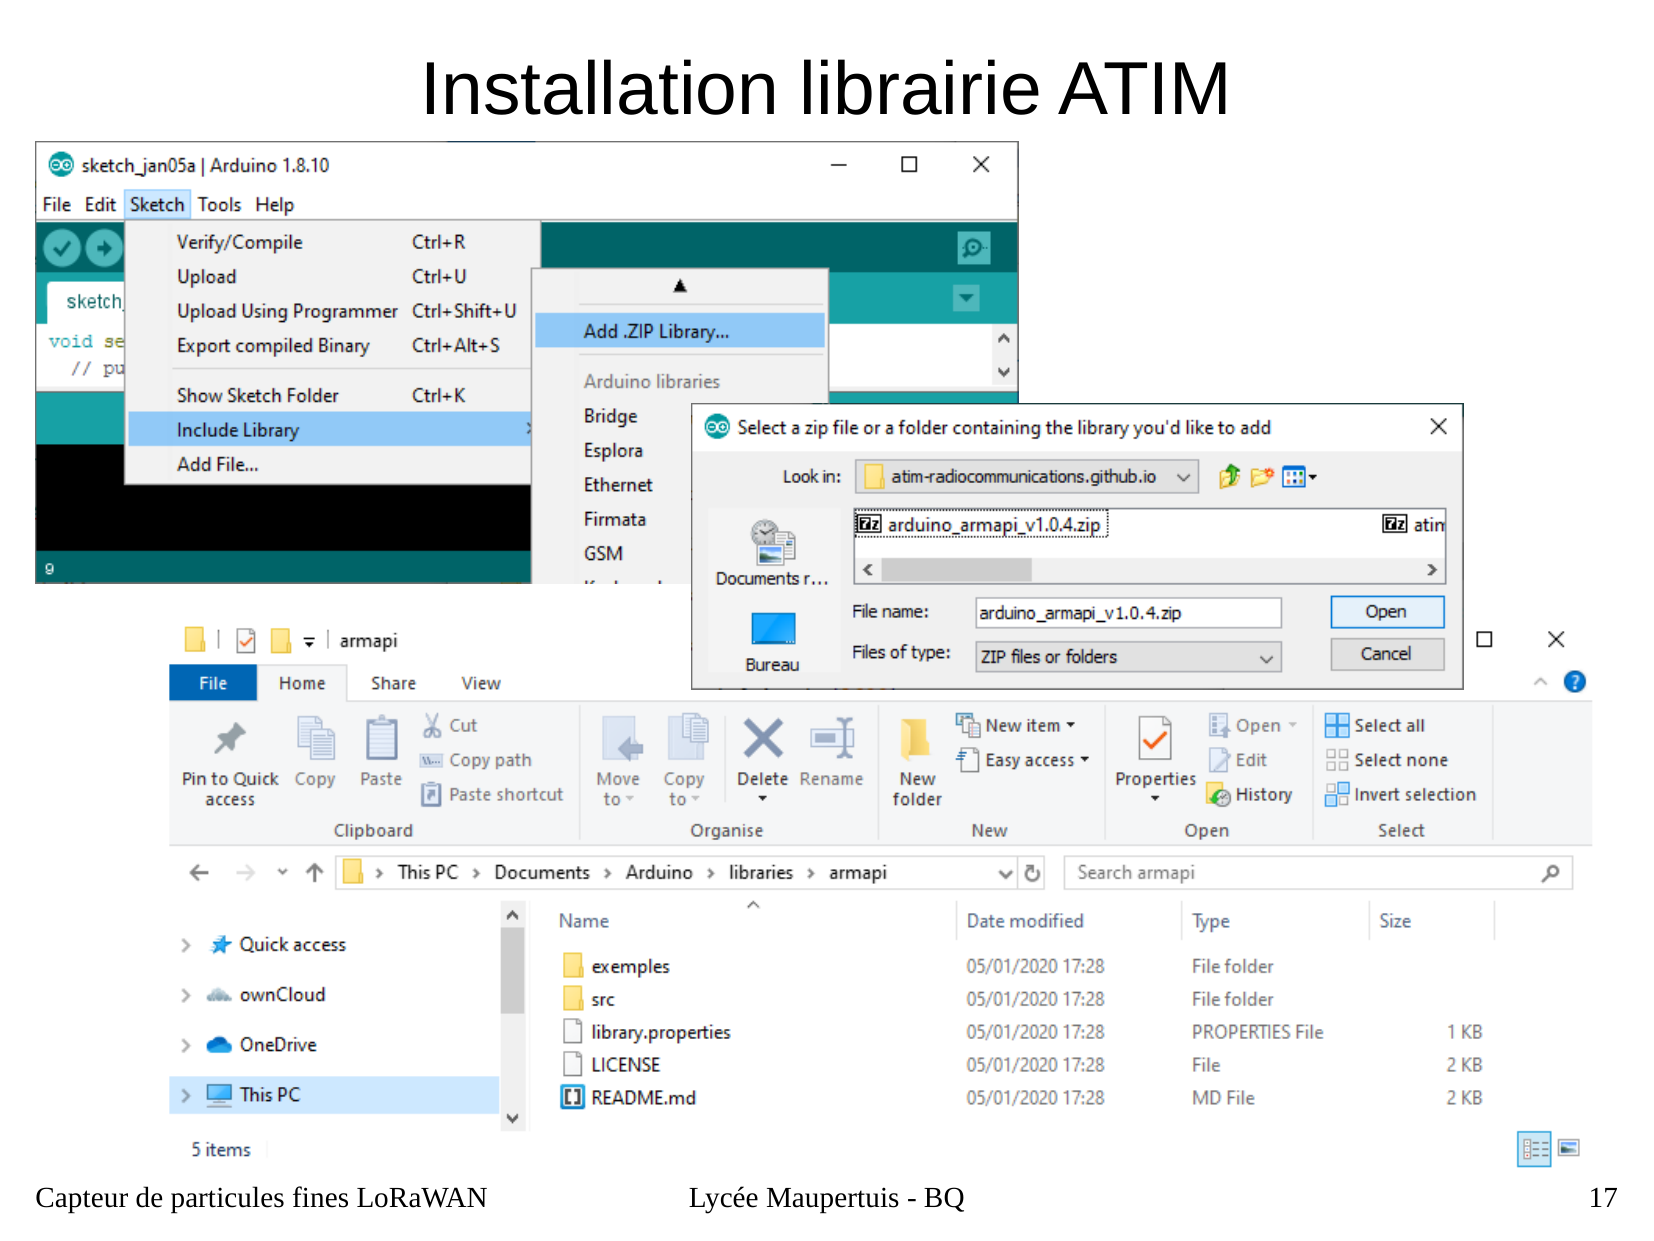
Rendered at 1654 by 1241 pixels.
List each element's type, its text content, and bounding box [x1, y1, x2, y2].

title Installation librairie ATIM [35, 35, 1619, 142]
picture [35, 141, 1594, 1169]
